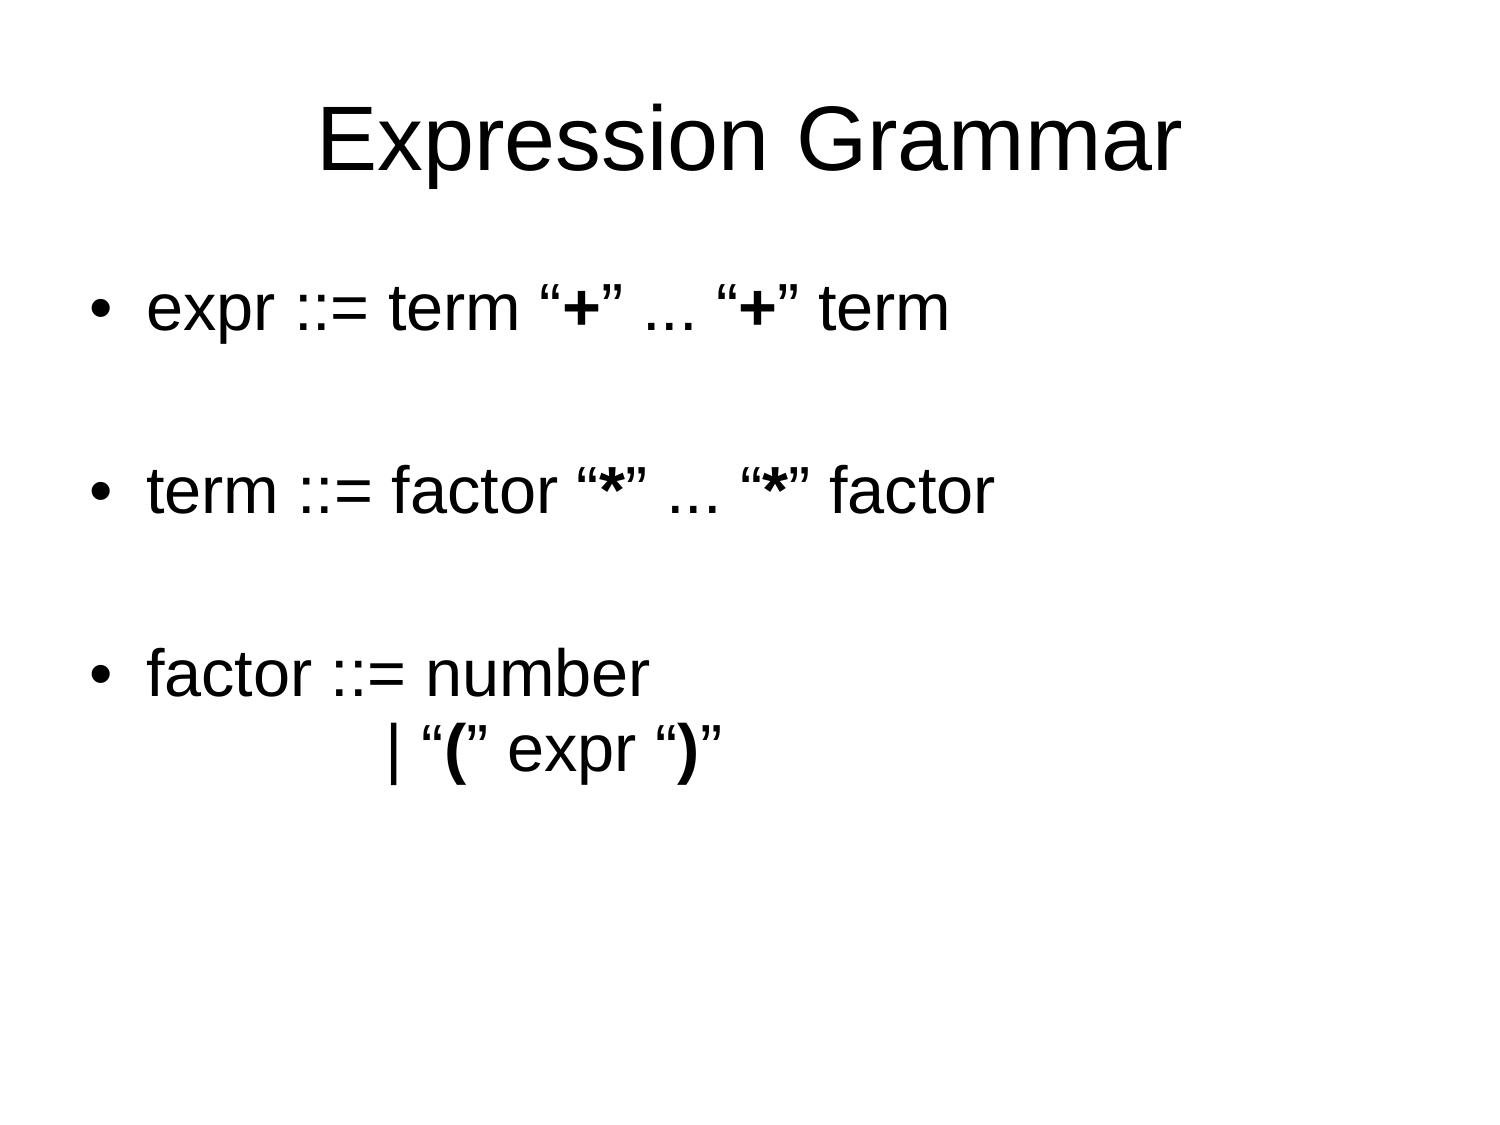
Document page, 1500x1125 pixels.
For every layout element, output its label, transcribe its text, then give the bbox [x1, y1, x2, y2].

list expr ::= term “+” ... “+” term term ::= factor “*” ... “*” factor factor ::= number | “(” expr “)” [75, 262, 1426, 1006]
title Expression Grammar [75, 44, 1426, 233]
